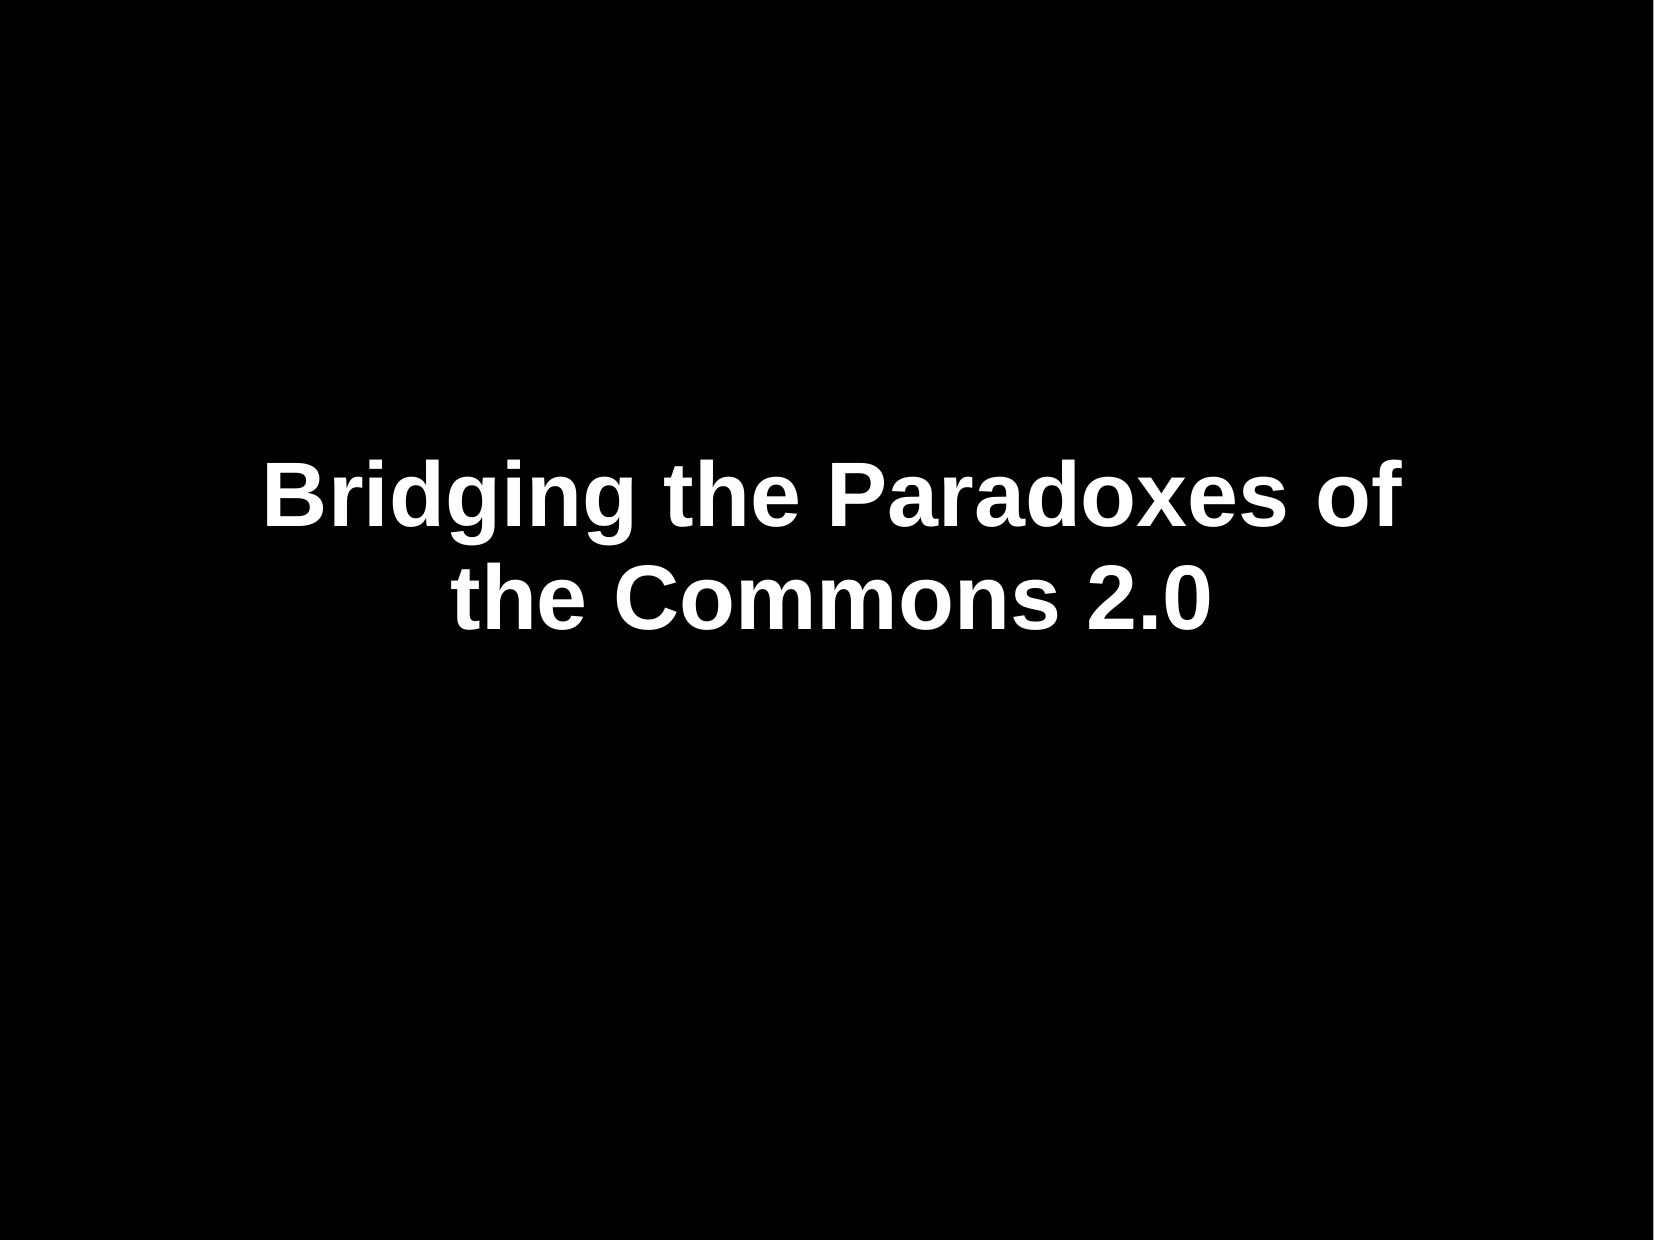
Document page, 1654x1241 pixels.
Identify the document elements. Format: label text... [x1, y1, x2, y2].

title Bridging the Paradoxes of the Commons 2.0 [88, 442, 1577, 651]
